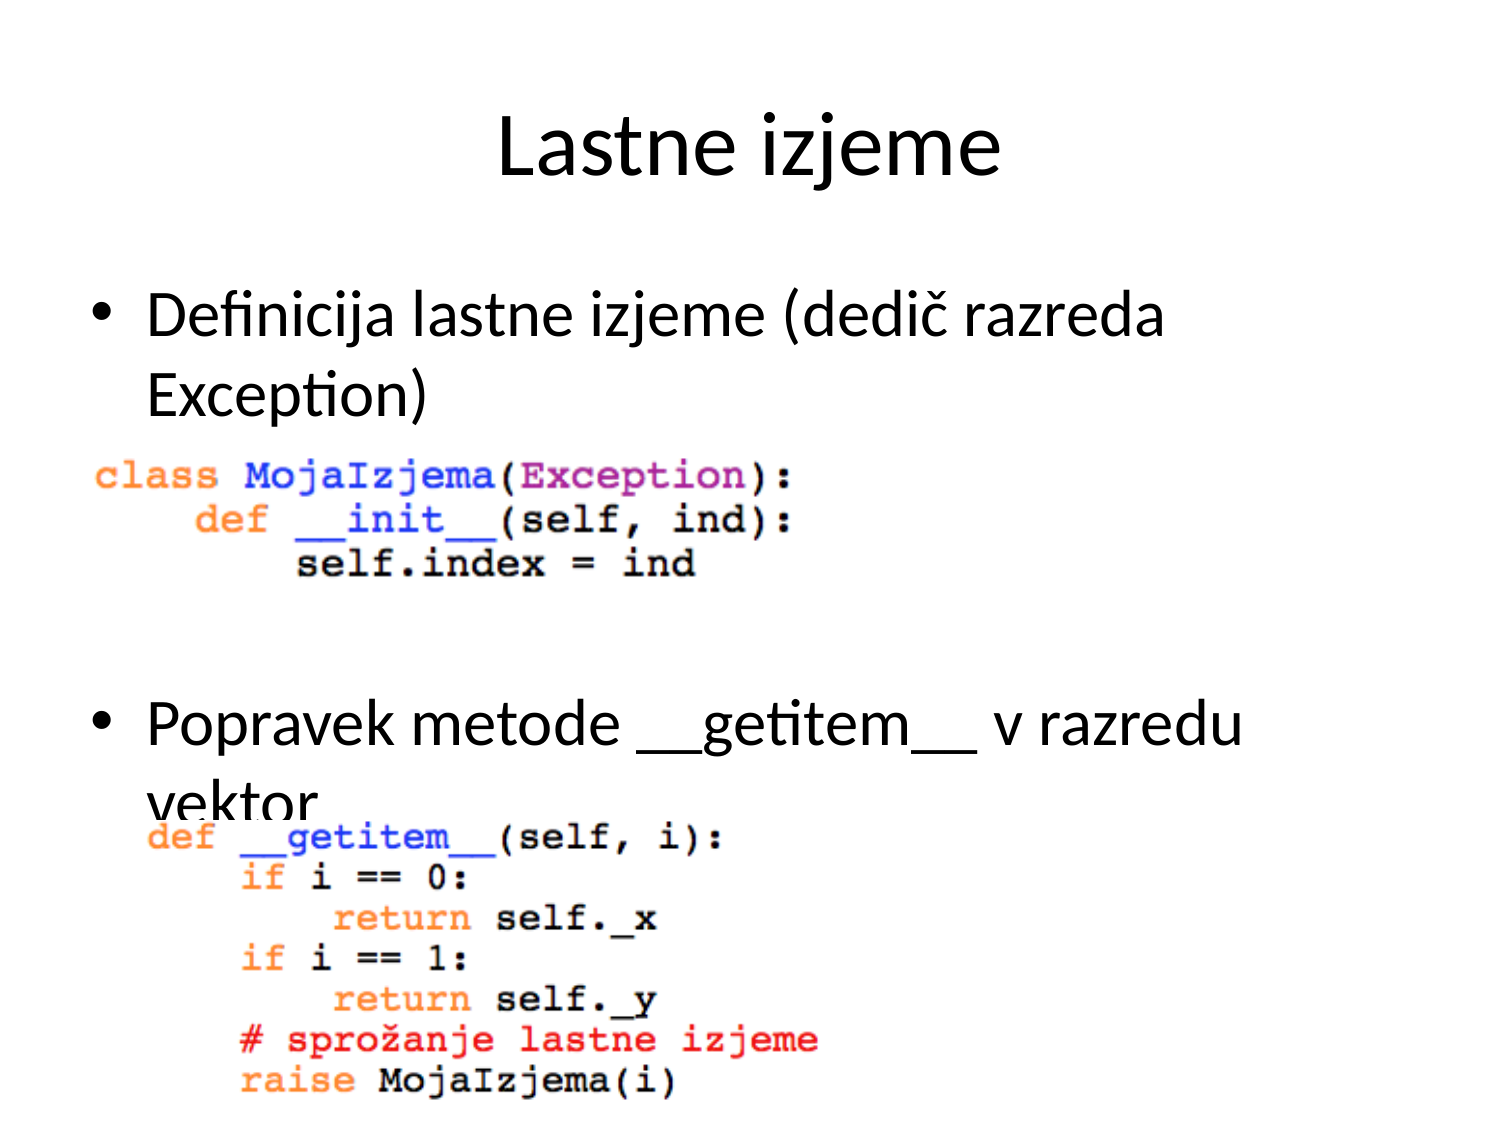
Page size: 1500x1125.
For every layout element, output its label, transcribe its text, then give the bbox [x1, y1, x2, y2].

picture [89, 457, 828, 604]
picture [142, 820, 841, 1125]
list Definicija lastne izjeme (dedič razreda Exception) Popravek metode __getitem__ v razredu vektor [75, 262, 1425, 1005]
title Lastne izjeme [75, 45, 1425, 233]
